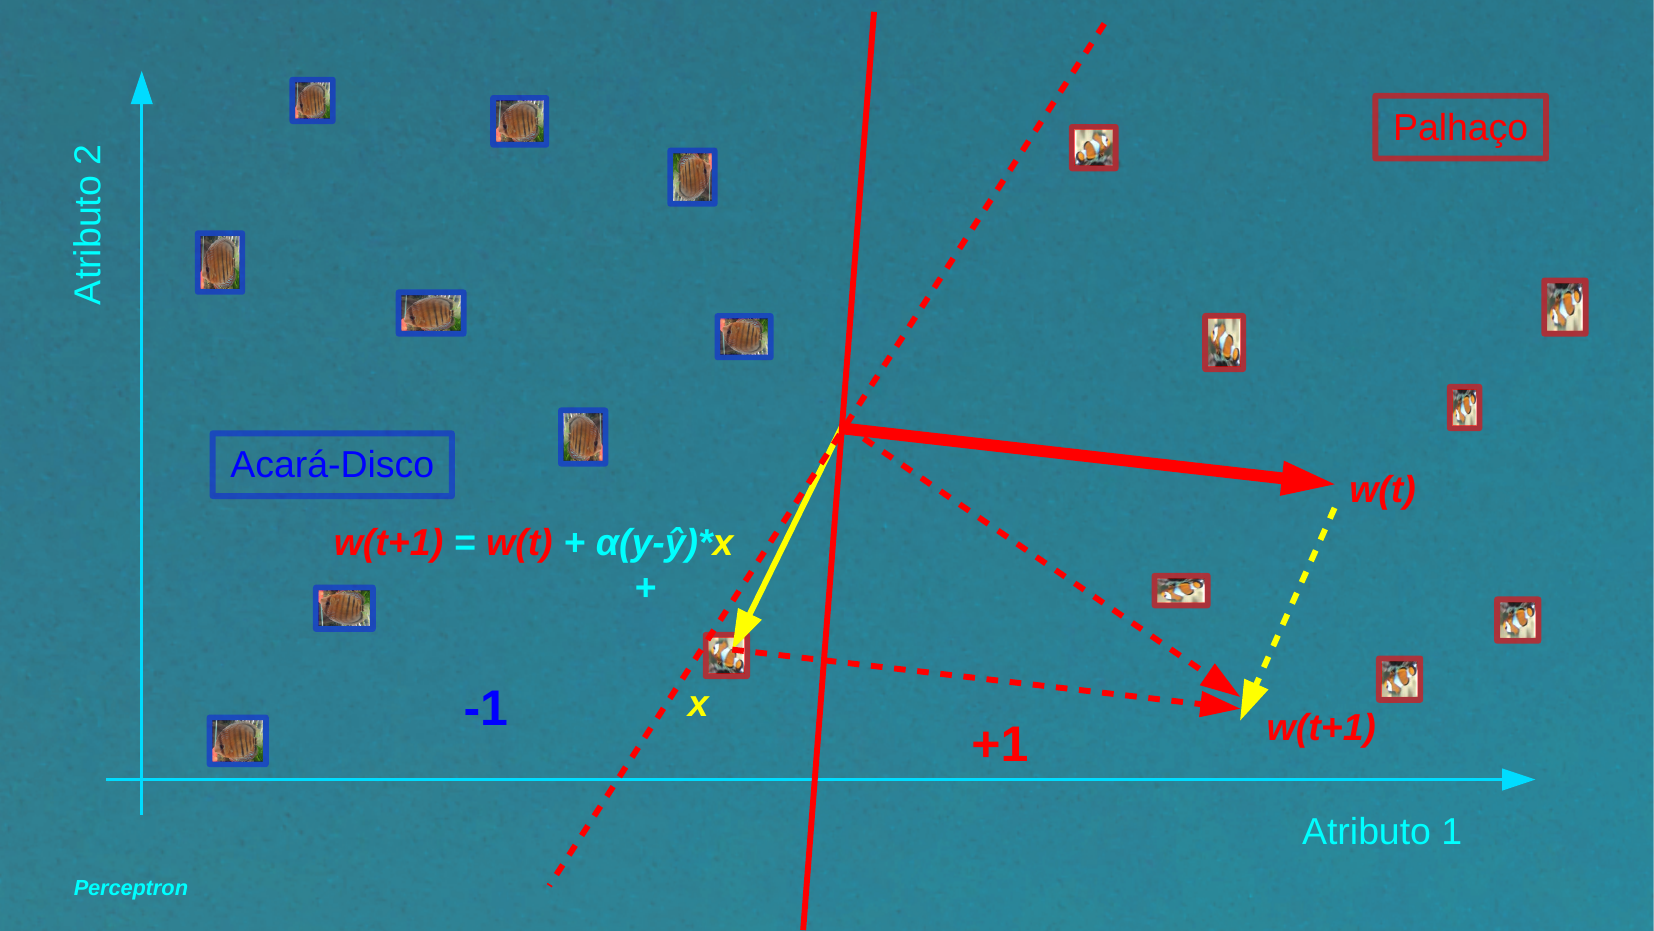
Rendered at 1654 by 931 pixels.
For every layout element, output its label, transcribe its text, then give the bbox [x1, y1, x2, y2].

text_box + [620, 558, 672, 616]
text_box x [673, 675, 733, 733]
text_box Palhaço [1375, 95, 1547, 159]
picture [708, 637, 745, 674]
text_box +1 [956, 708, 1087, 780]
text_box w(t+1) = w(t) + α(y-ŷ)*x [318, 513, 756, 571]
text_box w(t+1) [1251, 699, 1489, 756]
text_box Atributo 1 [1287, 803, 1478, 860]
text_box w(t) [1334, 460, 1571, 518]
picture [736, 638, 745, 647]
picture [0, 0, 1654, 931]
text_box Acará-Disco [212, 433, 452, 497]
text_box Atributo 2 [59, 129, 116, 320]
text_box -1 [448, 672, 579, 745]
